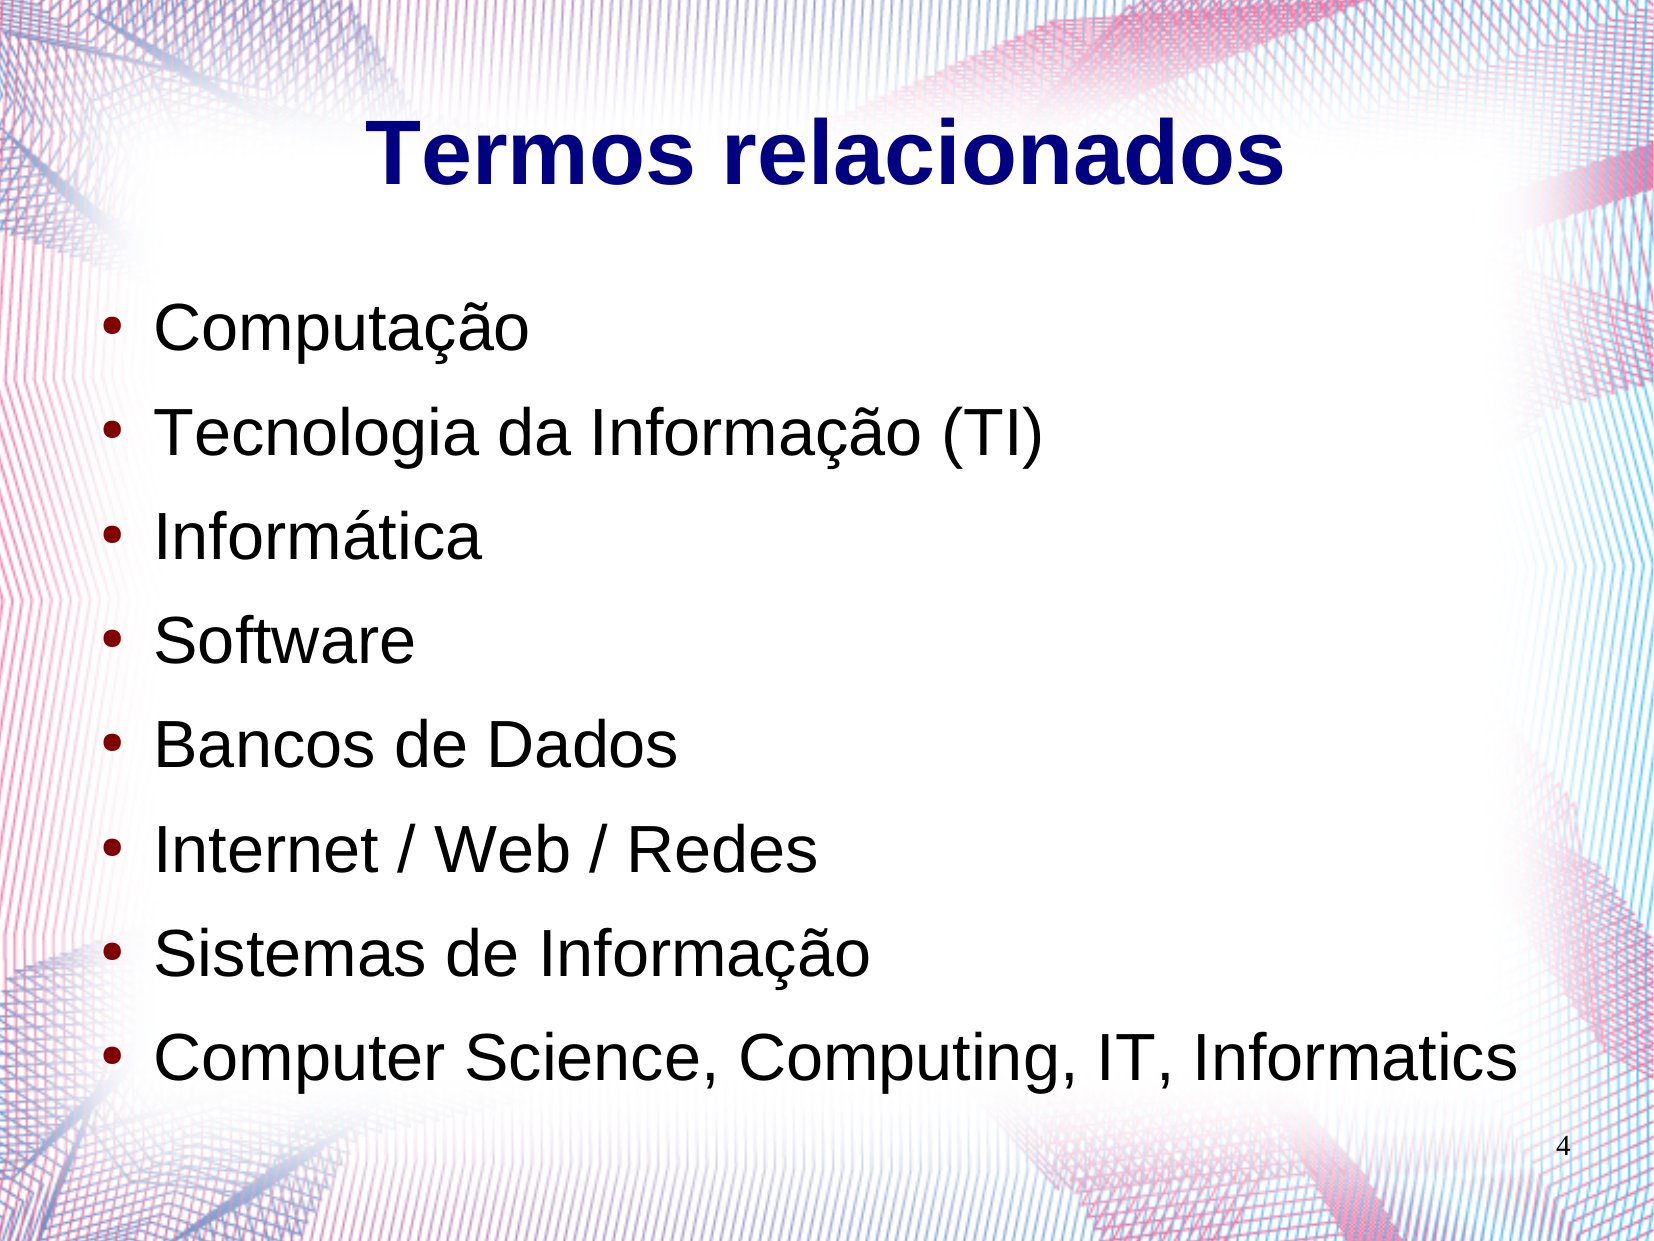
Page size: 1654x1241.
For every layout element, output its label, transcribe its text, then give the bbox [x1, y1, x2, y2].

picture [0, 0, 1654, 1241]
title Termos relacionados [82, 56, 1571, 250]
list Computação Tecnologia da Informação (TI) Informática Software Bancos de Dados Internet / Web / Redes Sistemas de Informação Computer Science, Computing, IT, Informatics [82, 290, 1571, 1094]
